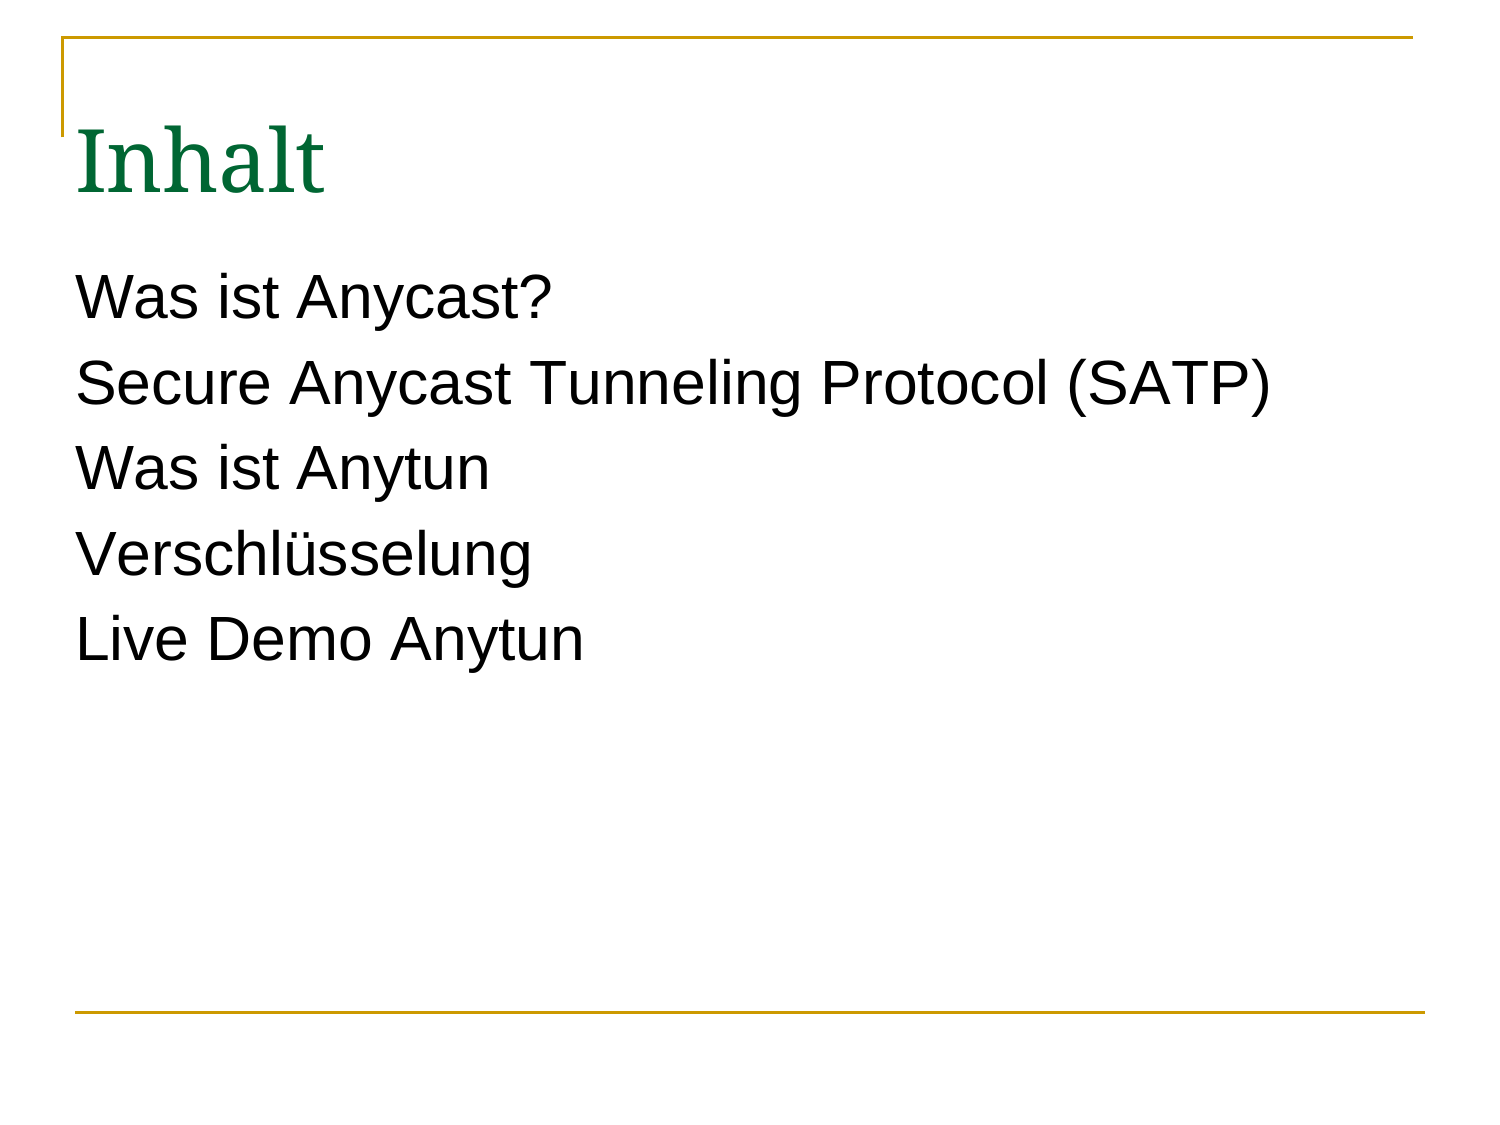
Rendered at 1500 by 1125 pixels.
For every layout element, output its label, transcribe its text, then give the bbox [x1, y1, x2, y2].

title Inhalt [75, 52, 1426, 262]
list Was ist Anycast? Secure Anycast Tunneling Protocol (SATP) Was ist Anytun Verschlüsselung Live Demo Anytun [75, 262, 1426, 991]
